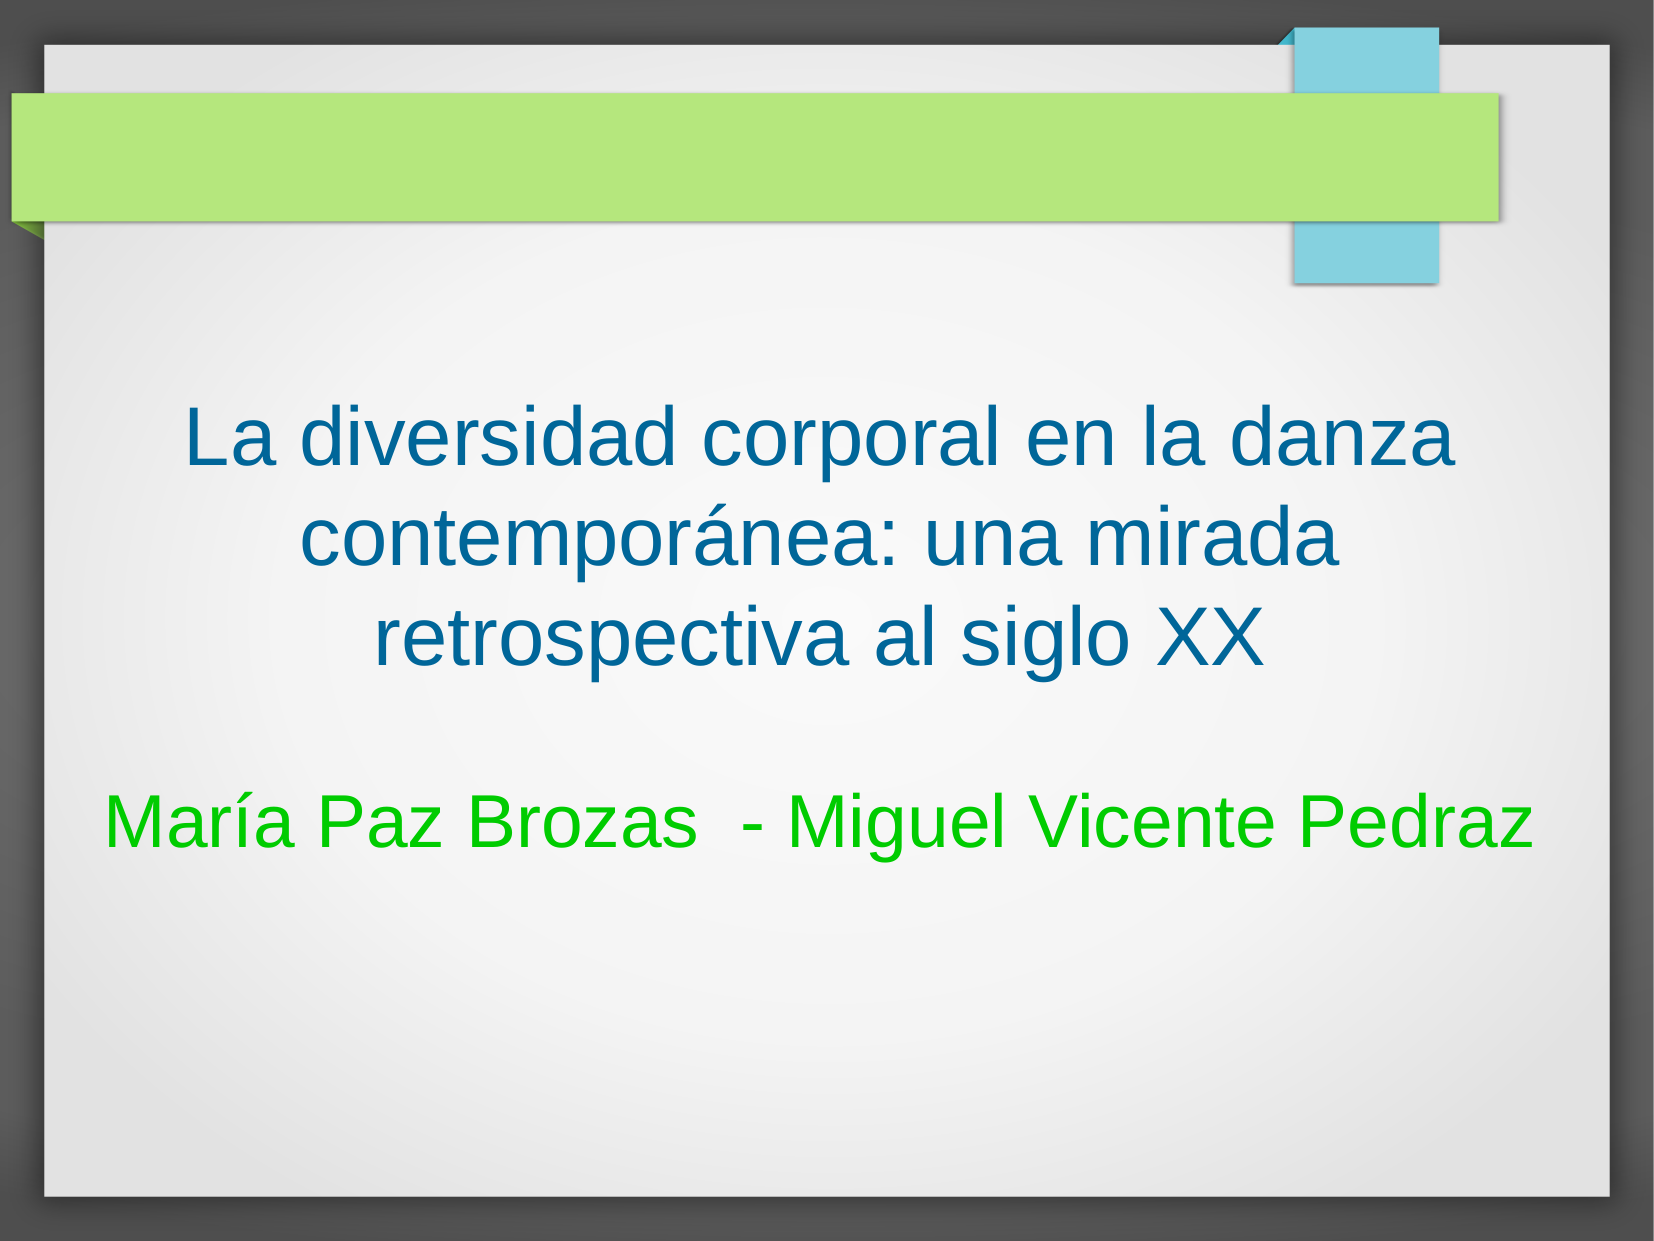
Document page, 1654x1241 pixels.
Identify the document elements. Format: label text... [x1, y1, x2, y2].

title La diversidad corporal en la danza contemporánea: una mirada retrospectiva al siglo XX María Paz Brozas - Miguel Vicente Pedraz [70, 382, 1571, 830]
